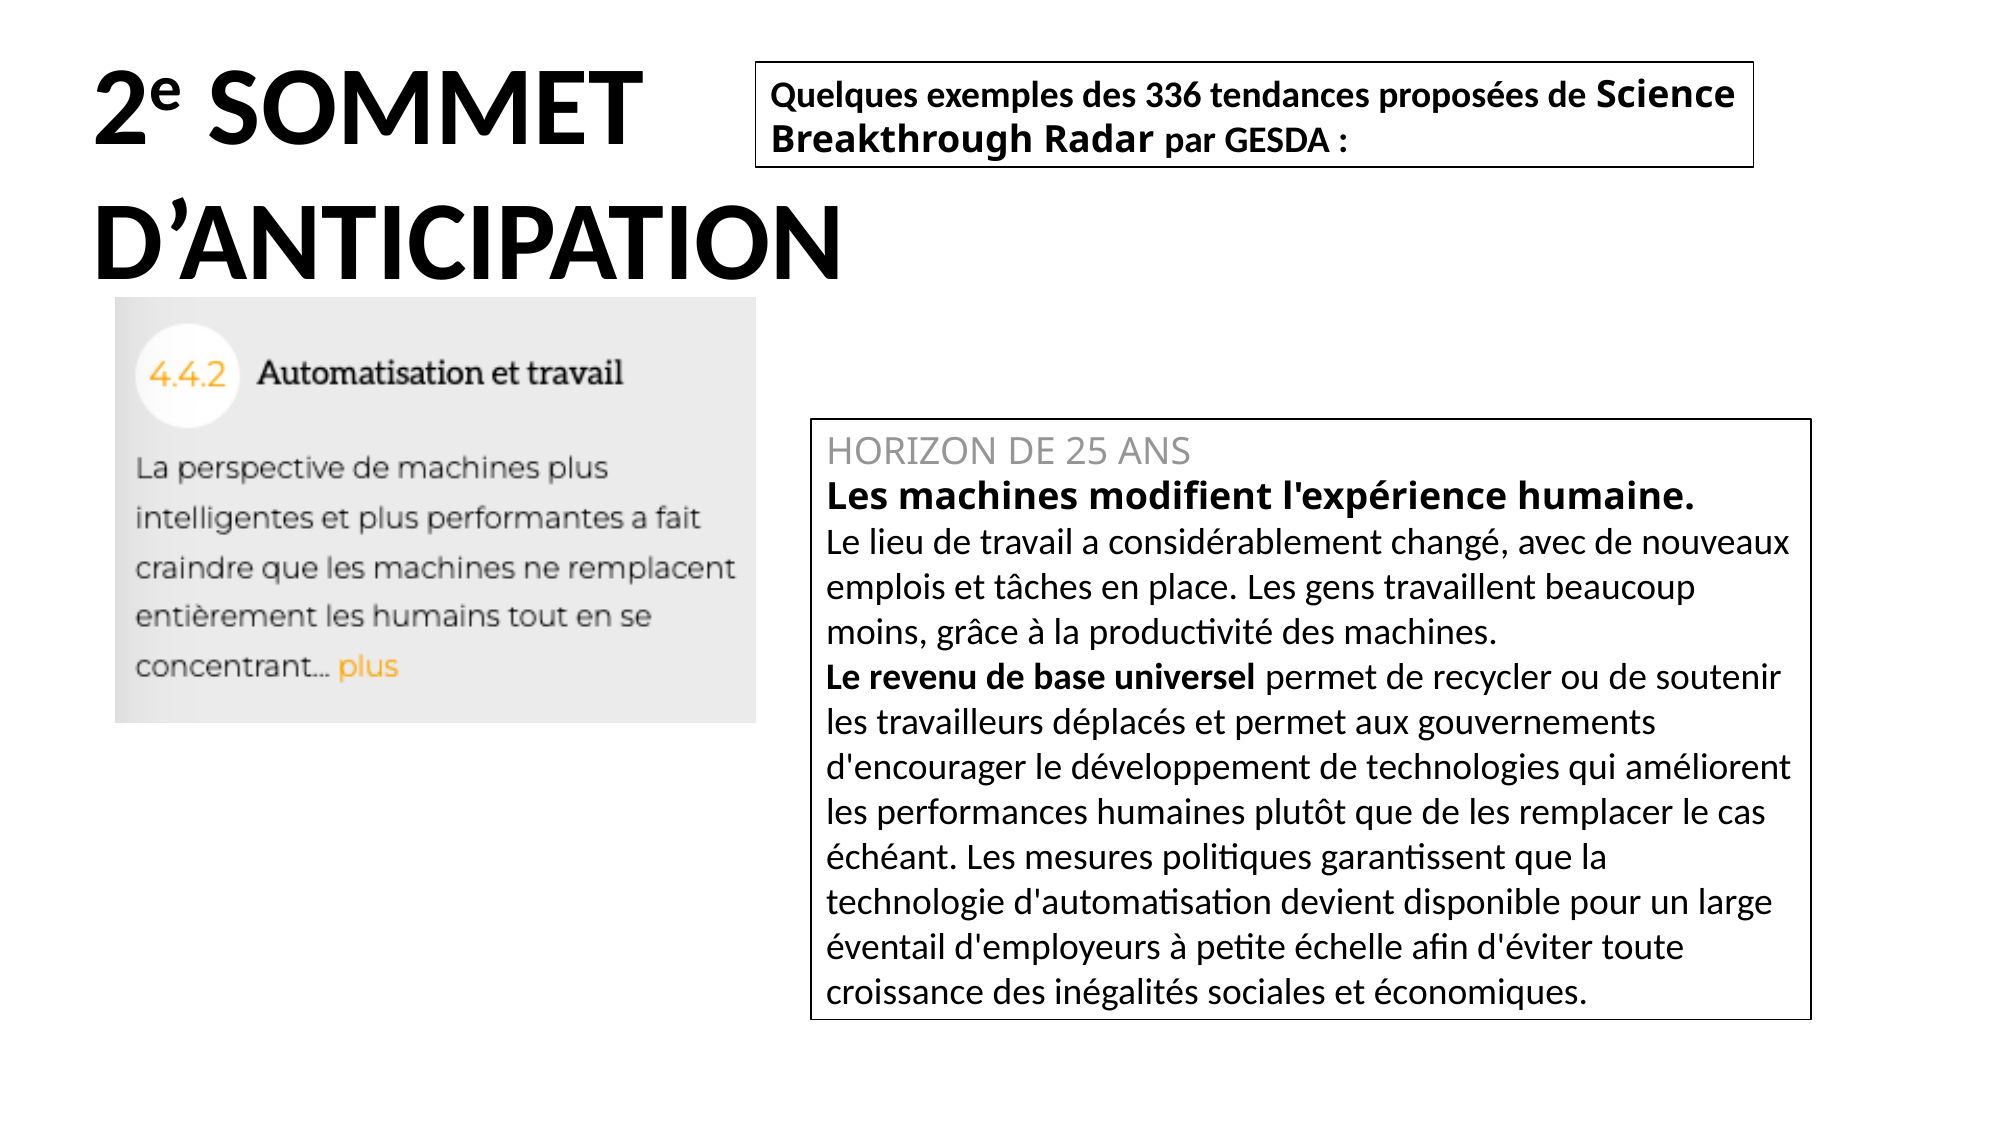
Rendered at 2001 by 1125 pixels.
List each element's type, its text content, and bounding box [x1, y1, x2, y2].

text_box HORIZON DE 25 ANS Les machines modifient l'expérience humaine. Le lieu de travail a considérablement changé, avec de nouveaux emplois et tâches en place. Les gens travaillent beaucoup moins, grâce à la productivité des machines. Le revenu de base universel permet de recycler ou de soutenir les travailleurs déplacés et permet aux gouvernements d'encourager le développement de technologies qui améliorent les performances humaines plutôt que de les remplacer le cas échéant. Les mesures politiques garantissent que la technologie d'automatisation devient disponible pour un large éventail d'employeurs à petite échelle afin d'éviter toute croissance des inégalités sociales et économiques. [811, 419, 1812, 1020]
text_box 2e SOMMET D’ANTICIPATION [77, 24, 1214, 310]
picture [115, 297, 756, 723]
text_box Quelques exemples des 336 tendances proposées de Science Breakthrough Radar par GESDA : [755, 62, 1754, 168]
